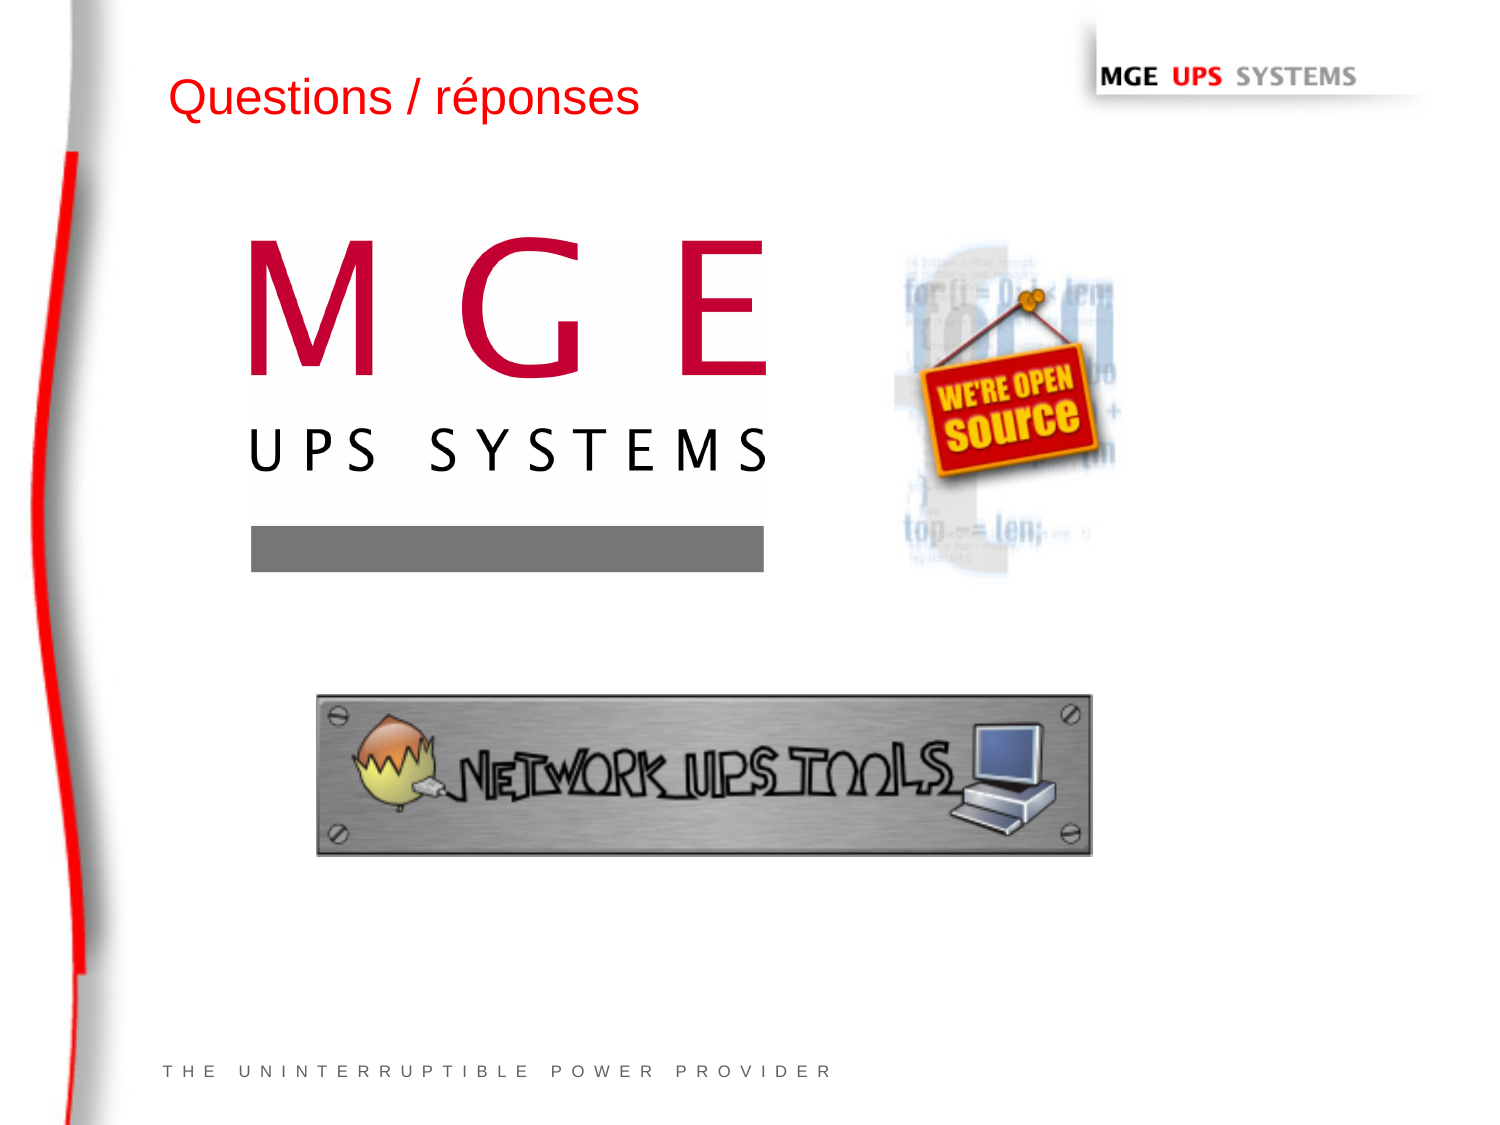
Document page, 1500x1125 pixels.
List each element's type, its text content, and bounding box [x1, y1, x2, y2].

title Questions / réponses [168, 37, 1019, 158]
picture [249, 236, 768, 573]
picture [885, 236, 1136, 585]
picture [316, 694, 1093, 857]
